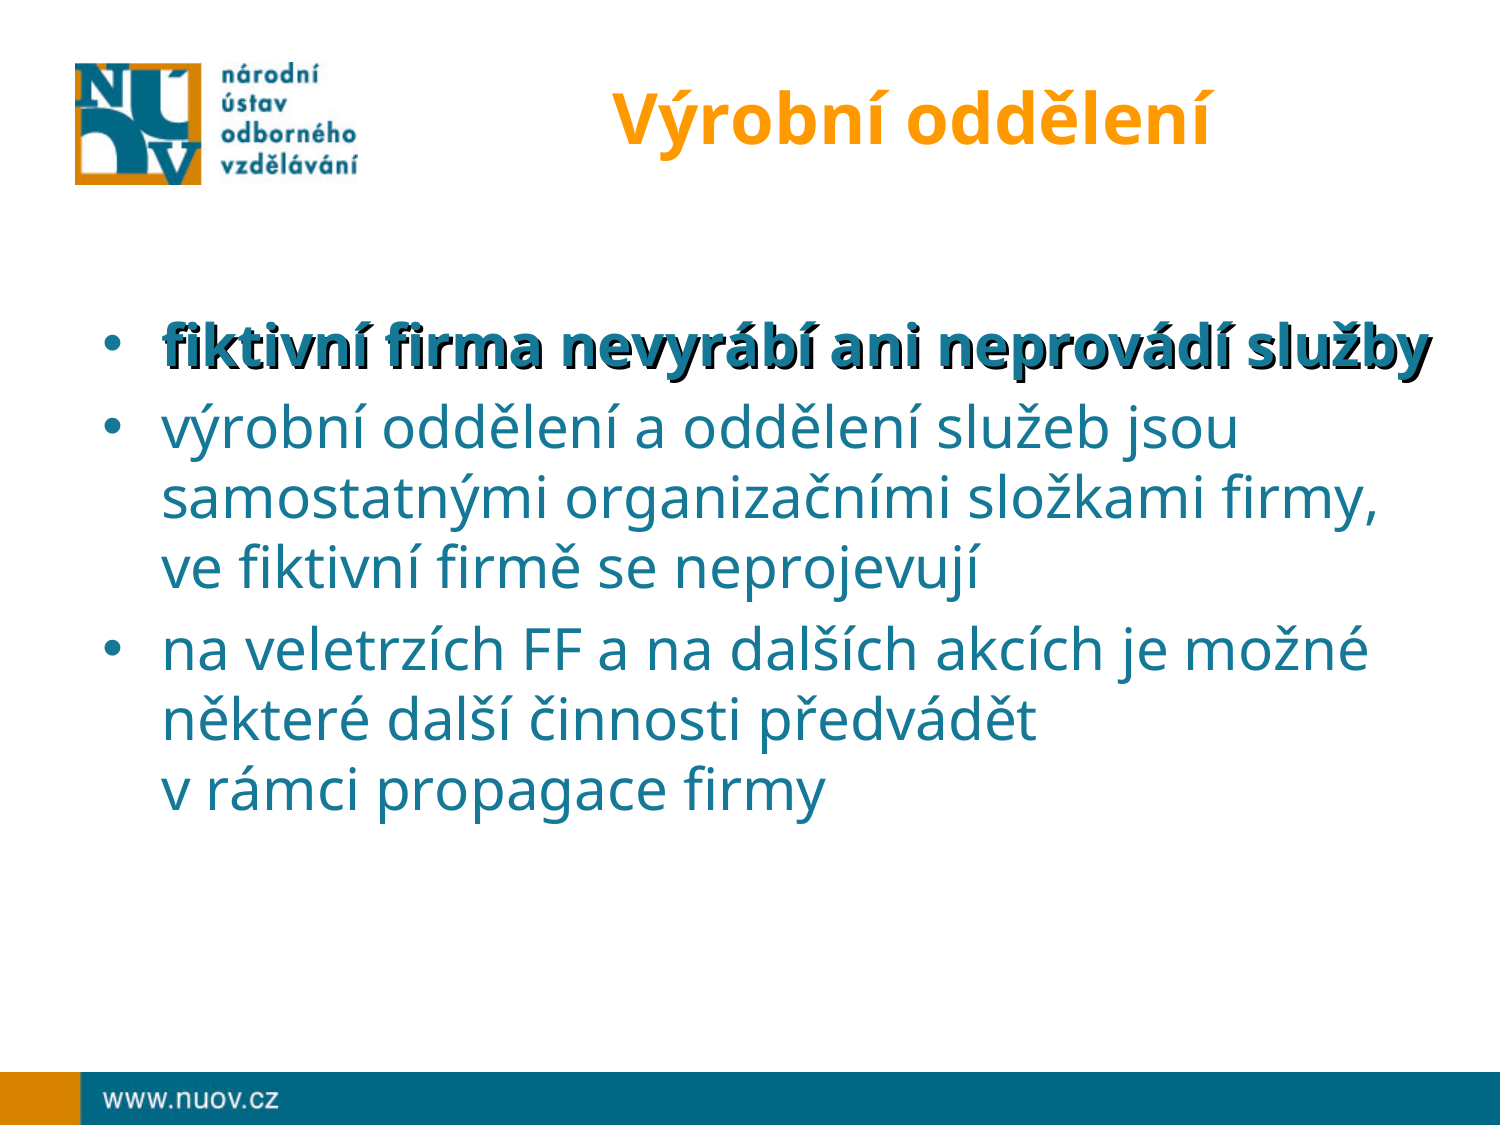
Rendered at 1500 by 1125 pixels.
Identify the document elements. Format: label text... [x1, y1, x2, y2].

text_box [75, 62, 358, 185]
text_box [0, 1072, 1500, 1125]
title Výrobní oddělení [399, 45, 1425, 188]
text_box fiktivní firma nevyrábí ani neprovádí služby výrobní oddělení a oddělení služeb jsou samostatnými organizačními složkami firmy, ve fiktivní firmě se neprojevují na veletrzích FF a na dalších akcích je možné některé další činnosti předvádět v rámci propagace firmy [87, 299, 1463, 831]
